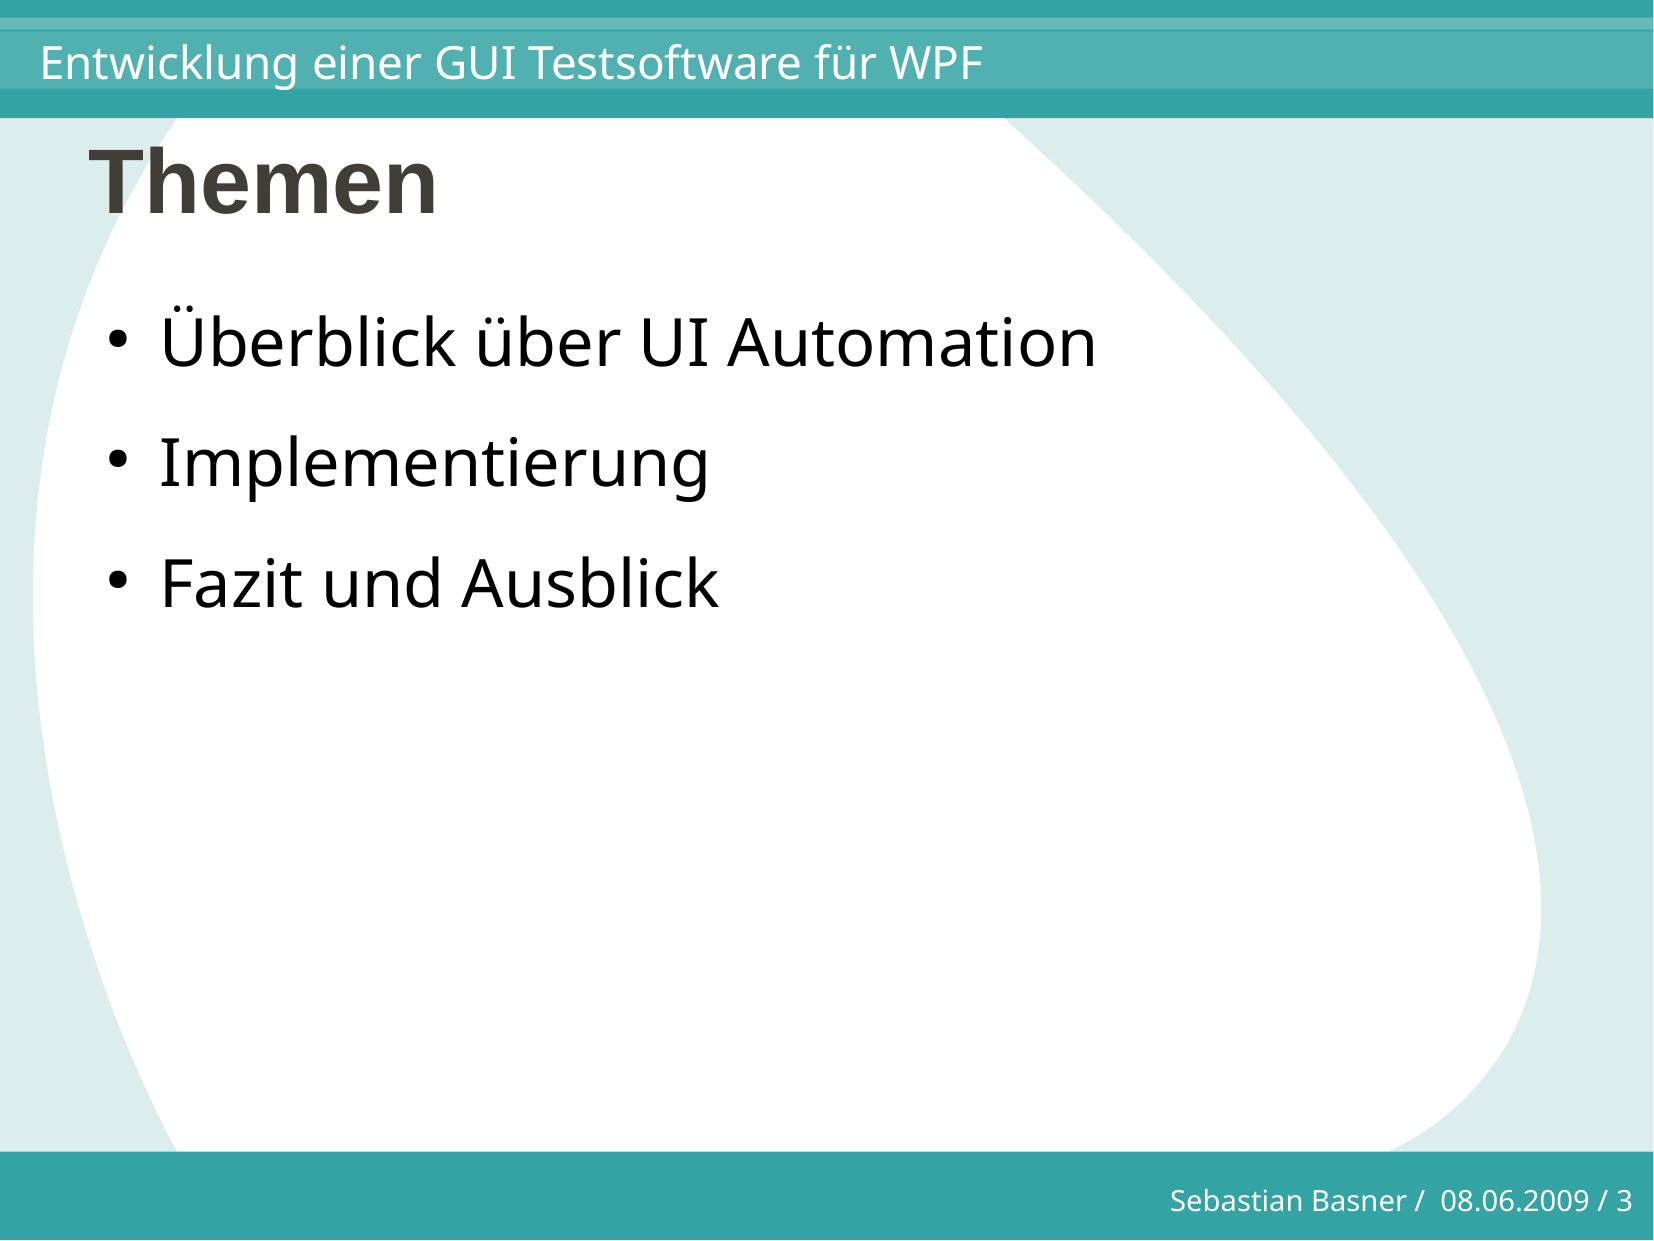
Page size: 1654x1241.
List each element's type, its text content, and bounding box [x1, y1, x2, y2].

list Überblick über UI Automation Implementierung Fazit und Ausblick [88, 295, 1577, 1099]
title Themen [88, 130, 1577, 234]
